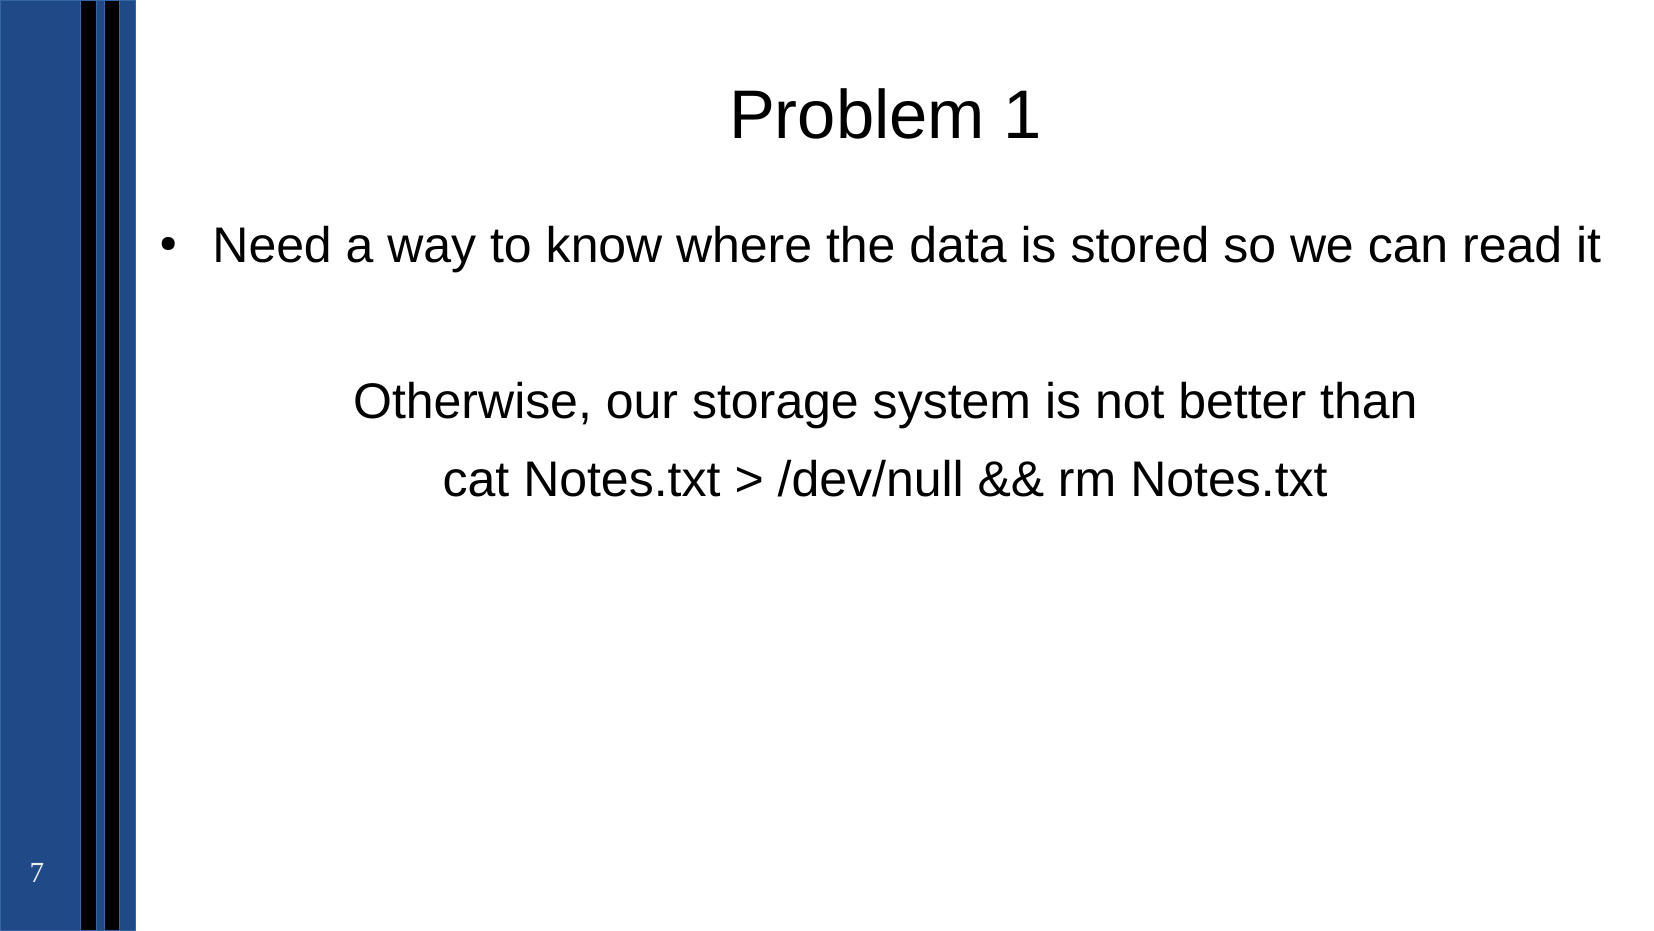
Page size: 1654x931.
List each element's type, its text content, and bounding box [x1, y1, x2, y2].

list Need a way to know where the data is stored so we can read it Otherwise, our storage system is not better than cat Notes.txt > /dev/null && rm Notes.txt [141, 217, 1630, 901]
title Problem 1 [141, 37, 1630, 193]
